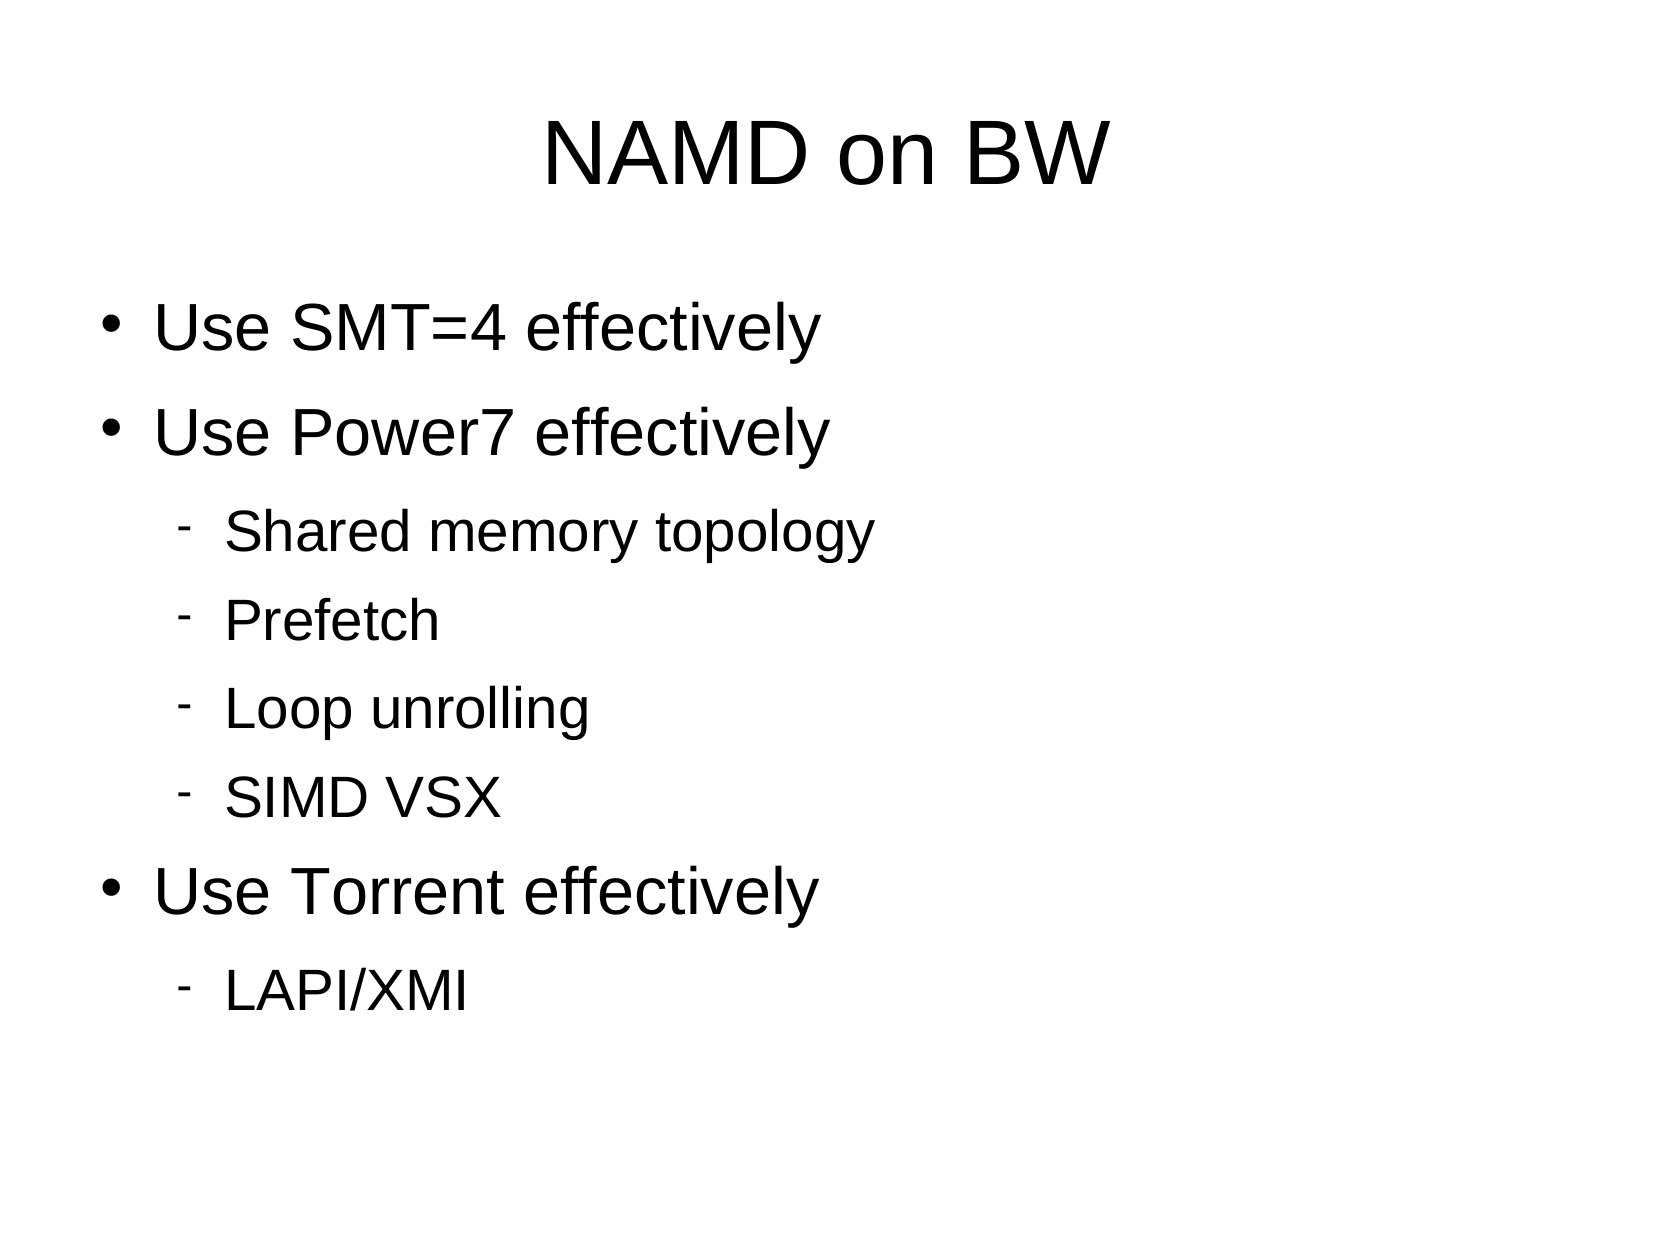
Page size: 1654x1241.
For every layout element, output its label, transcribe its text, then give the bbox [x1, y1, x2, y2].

list Use SMT=4 effectively Use Power7 effectively Shared memory topology Prefetch Loop unrolling SIMD VSX Use Torrent effectively LAPI/XMI [82, 290, 1571, 1109]
title NAMD on BW [82, 49, 1571, 257]
